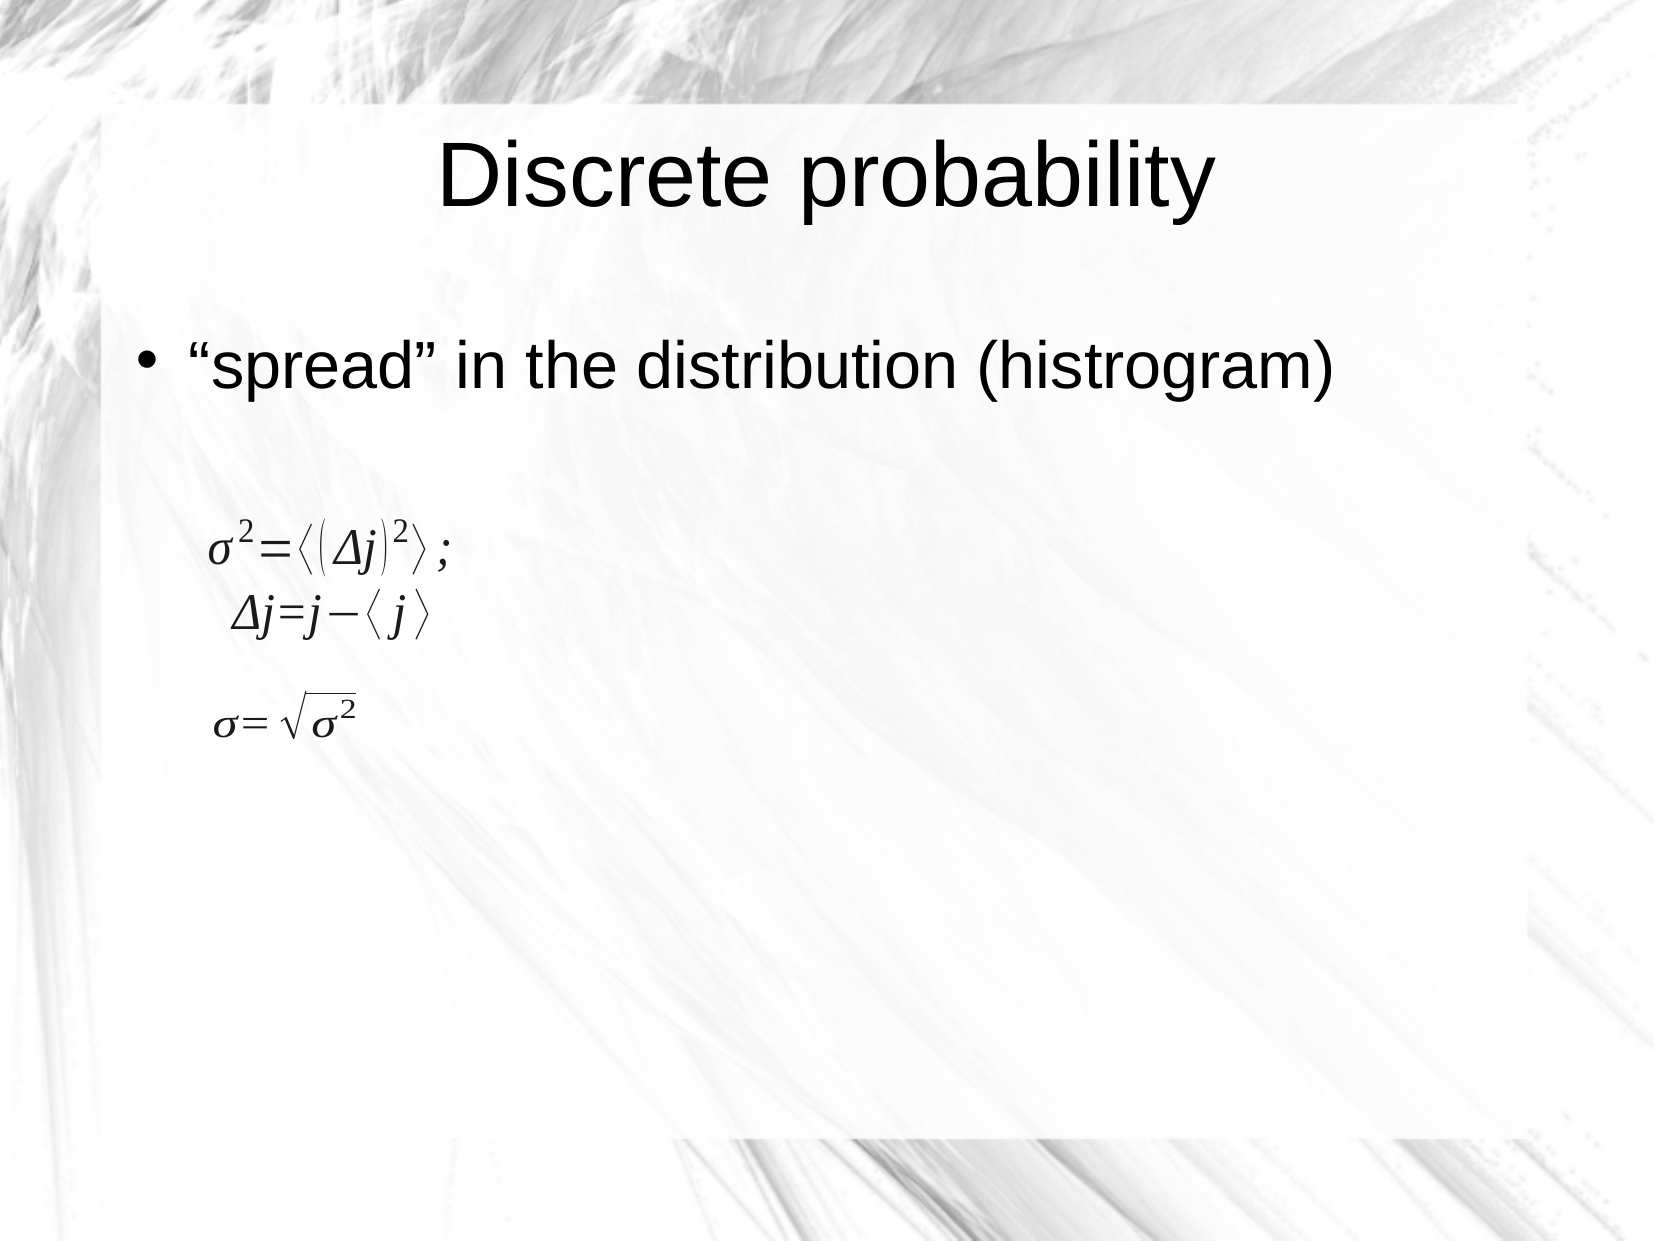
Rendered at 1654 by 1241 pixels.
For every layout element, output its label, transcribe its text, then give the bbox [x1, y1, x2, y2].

chart [200, 690, 376, 747]
chart [195, 509, 473, 642]
title Discrete probability [118, 88, 1536, 257]
list “spread” in the distribution (histrogram) [118, 324, 1506, 1144]
picture [0, 0, 1654, 1241]
